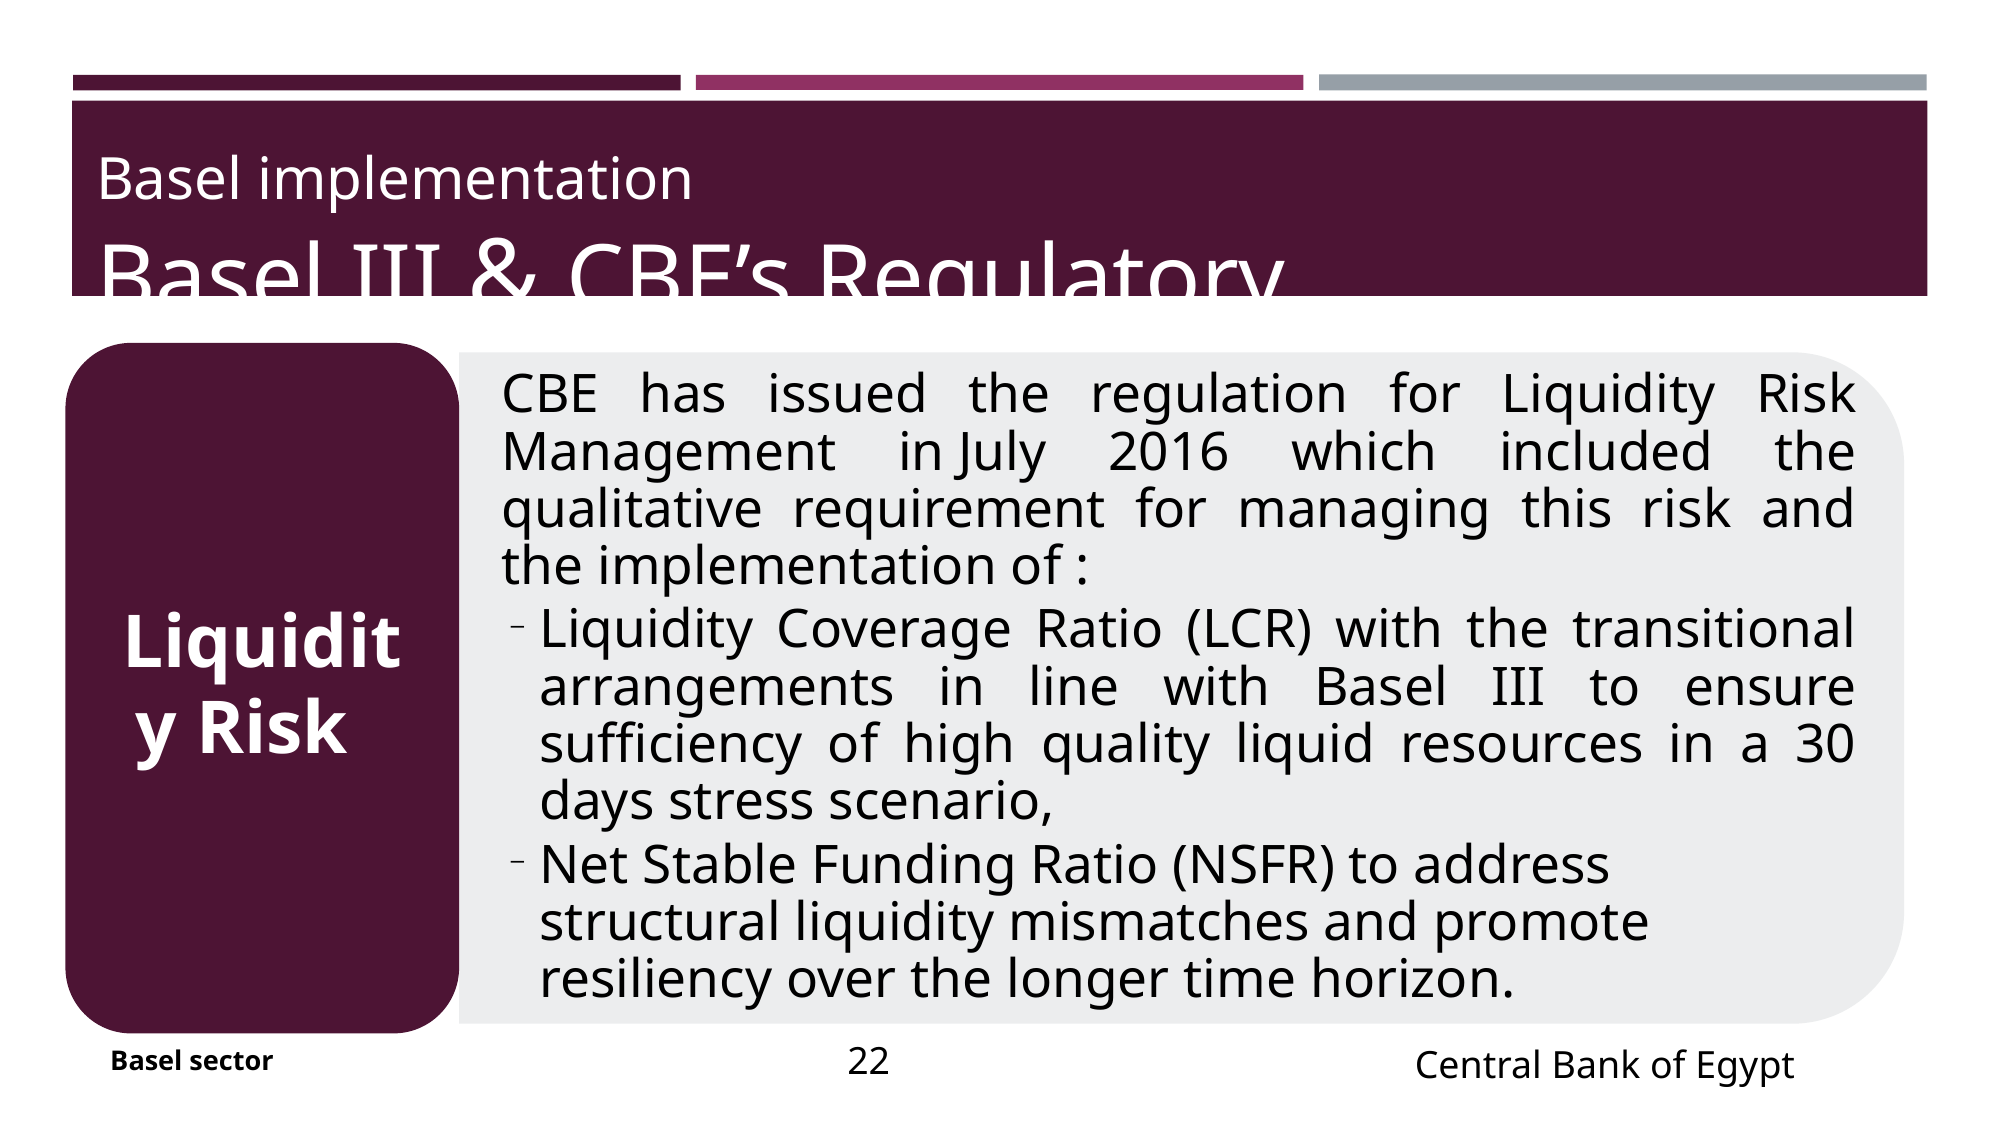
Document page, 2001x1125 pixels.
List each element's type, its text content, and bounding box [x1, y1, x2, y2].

text_box CBE has issued the regulation for Liquidity Risk Management in July 2016 which included the qualitative requirement for managing this risk and the implementation of : Liquidity Coverage Ratio (LCR) with the transitional arrangements in line with Basel III to ensure sufficiency of high quality liquid resources in a 30 days stress scenario, Net Stable Funding Ratio (NSFR) to address structural liquidity mismatches and promote resiliency over the longer time horizon. [459, 352, 1905, 1024]
title Basel implementation Basel III & CBE’s Regulatory developments [81, 133, 1930, 291]
footer Central Bank of Egypt [1400, 1033, 1905, 1094]
slide_number <numéro> [832, 1029, 1006, 1090]
text_box Liquidity Risk [65, 342, 460, 1034]
